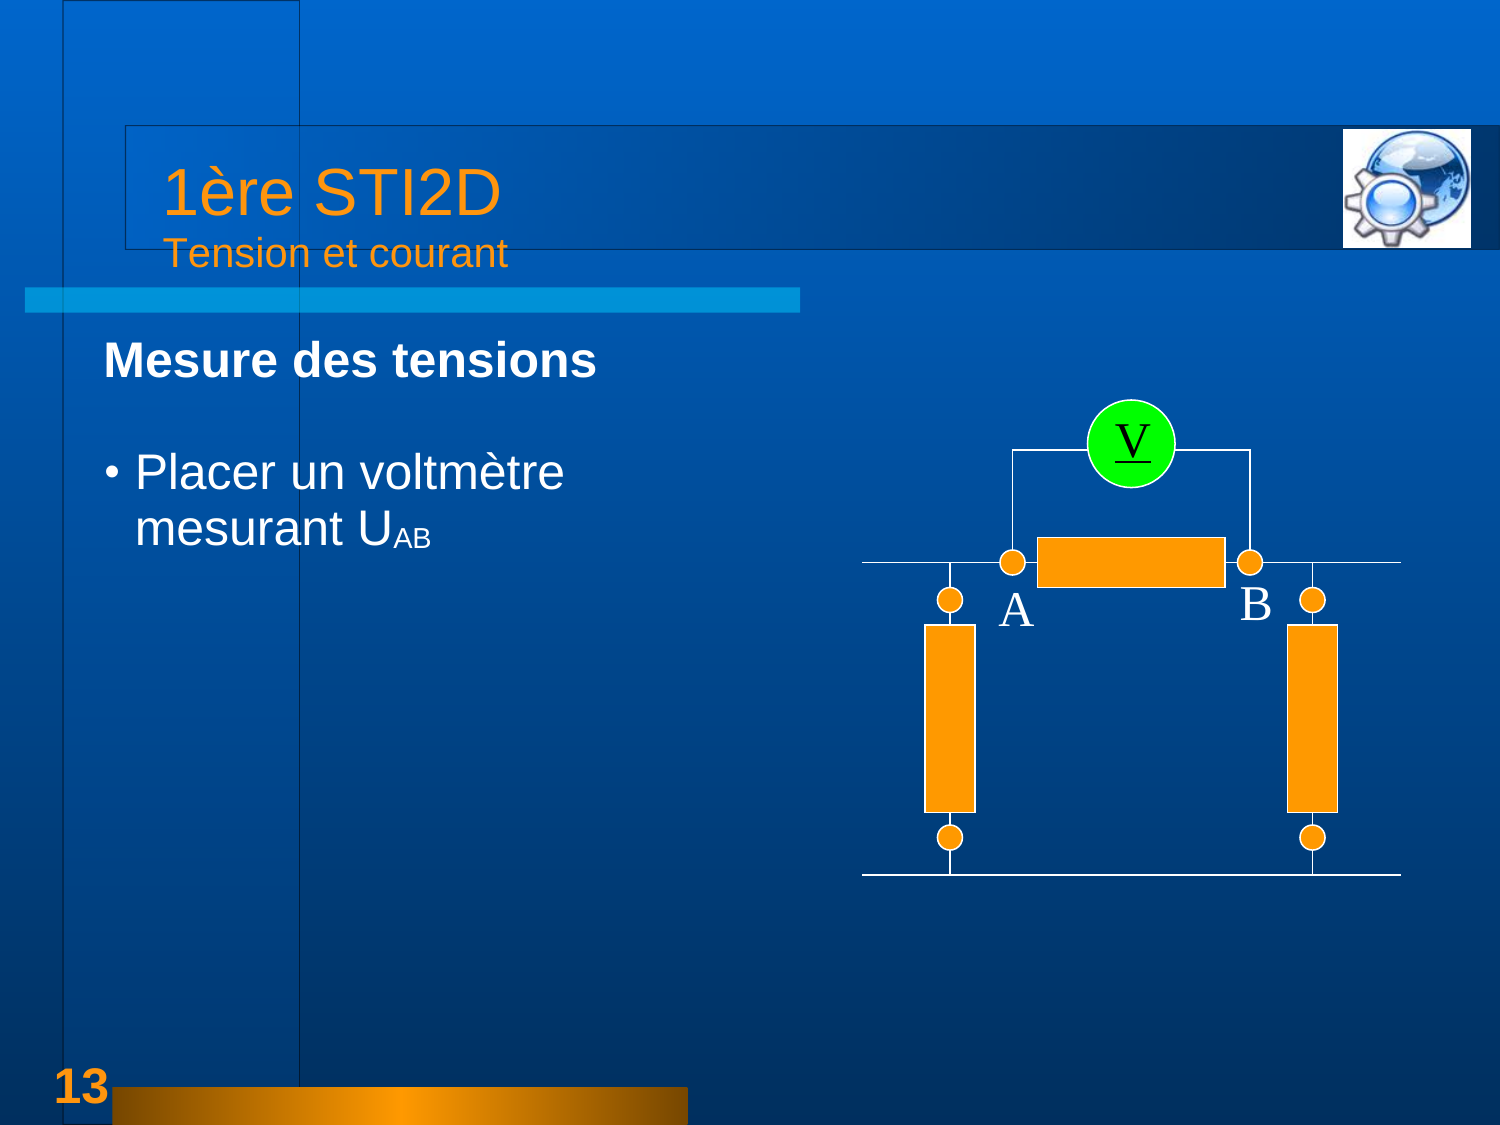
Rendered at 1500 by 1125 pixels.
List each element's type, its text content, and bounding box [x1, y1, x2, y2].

text_box [937, 587, 963, 613]
text_box [924, 624, 975, 813]
picture [1343, 129, 1471, 248]
text_box B [1224, 562, 1288, 638]
text_box [1287, 624, 1338, 813]
text_box A [983, 569, 1050, 645]
text_box [1299, 587, 1326, 613]
text_box [999, 550, 1026, 569]
text_box [1299, 825, 1326, 851]
text_box [1101, 476, 1161, 488]
text_box [937, 825, 963, 851]
text_box [1237, 550, 1263, 562]
text_box [1037, 537, 1225, 588]
text_box [1087, 413, 1100, 475]
text_box Mesure des tensions Placer un voltmètre mesurant UAB [88, 325, 798, 886]
text_box V [1100, 399, 1176, 476]
